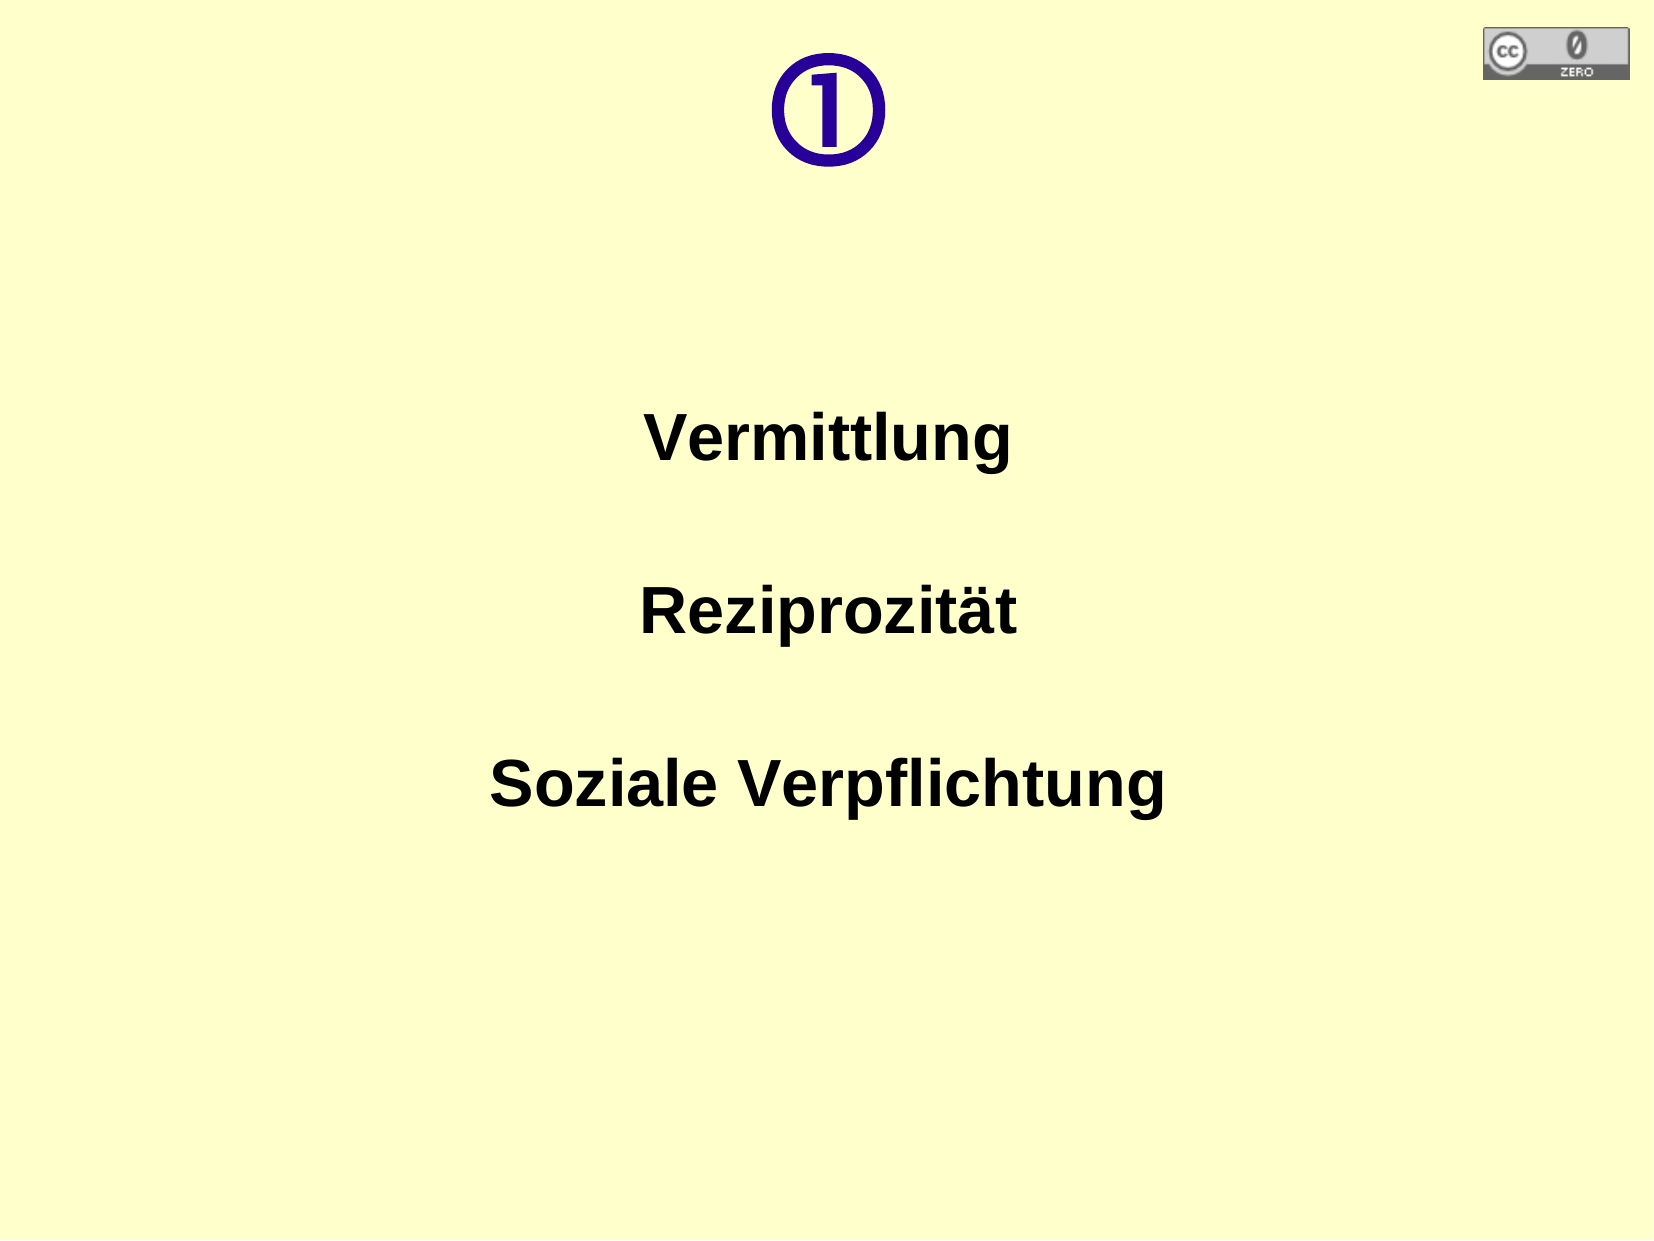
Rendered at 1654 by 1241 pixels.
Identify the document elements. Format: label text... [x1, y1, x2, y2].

picture [1483, 27, 1630, 80]
list Vermittlung Reziprozität Soziale Verpflichtung [92, 226, 1565, 1034]
title ➀ [86, 35, 1571, 221]
